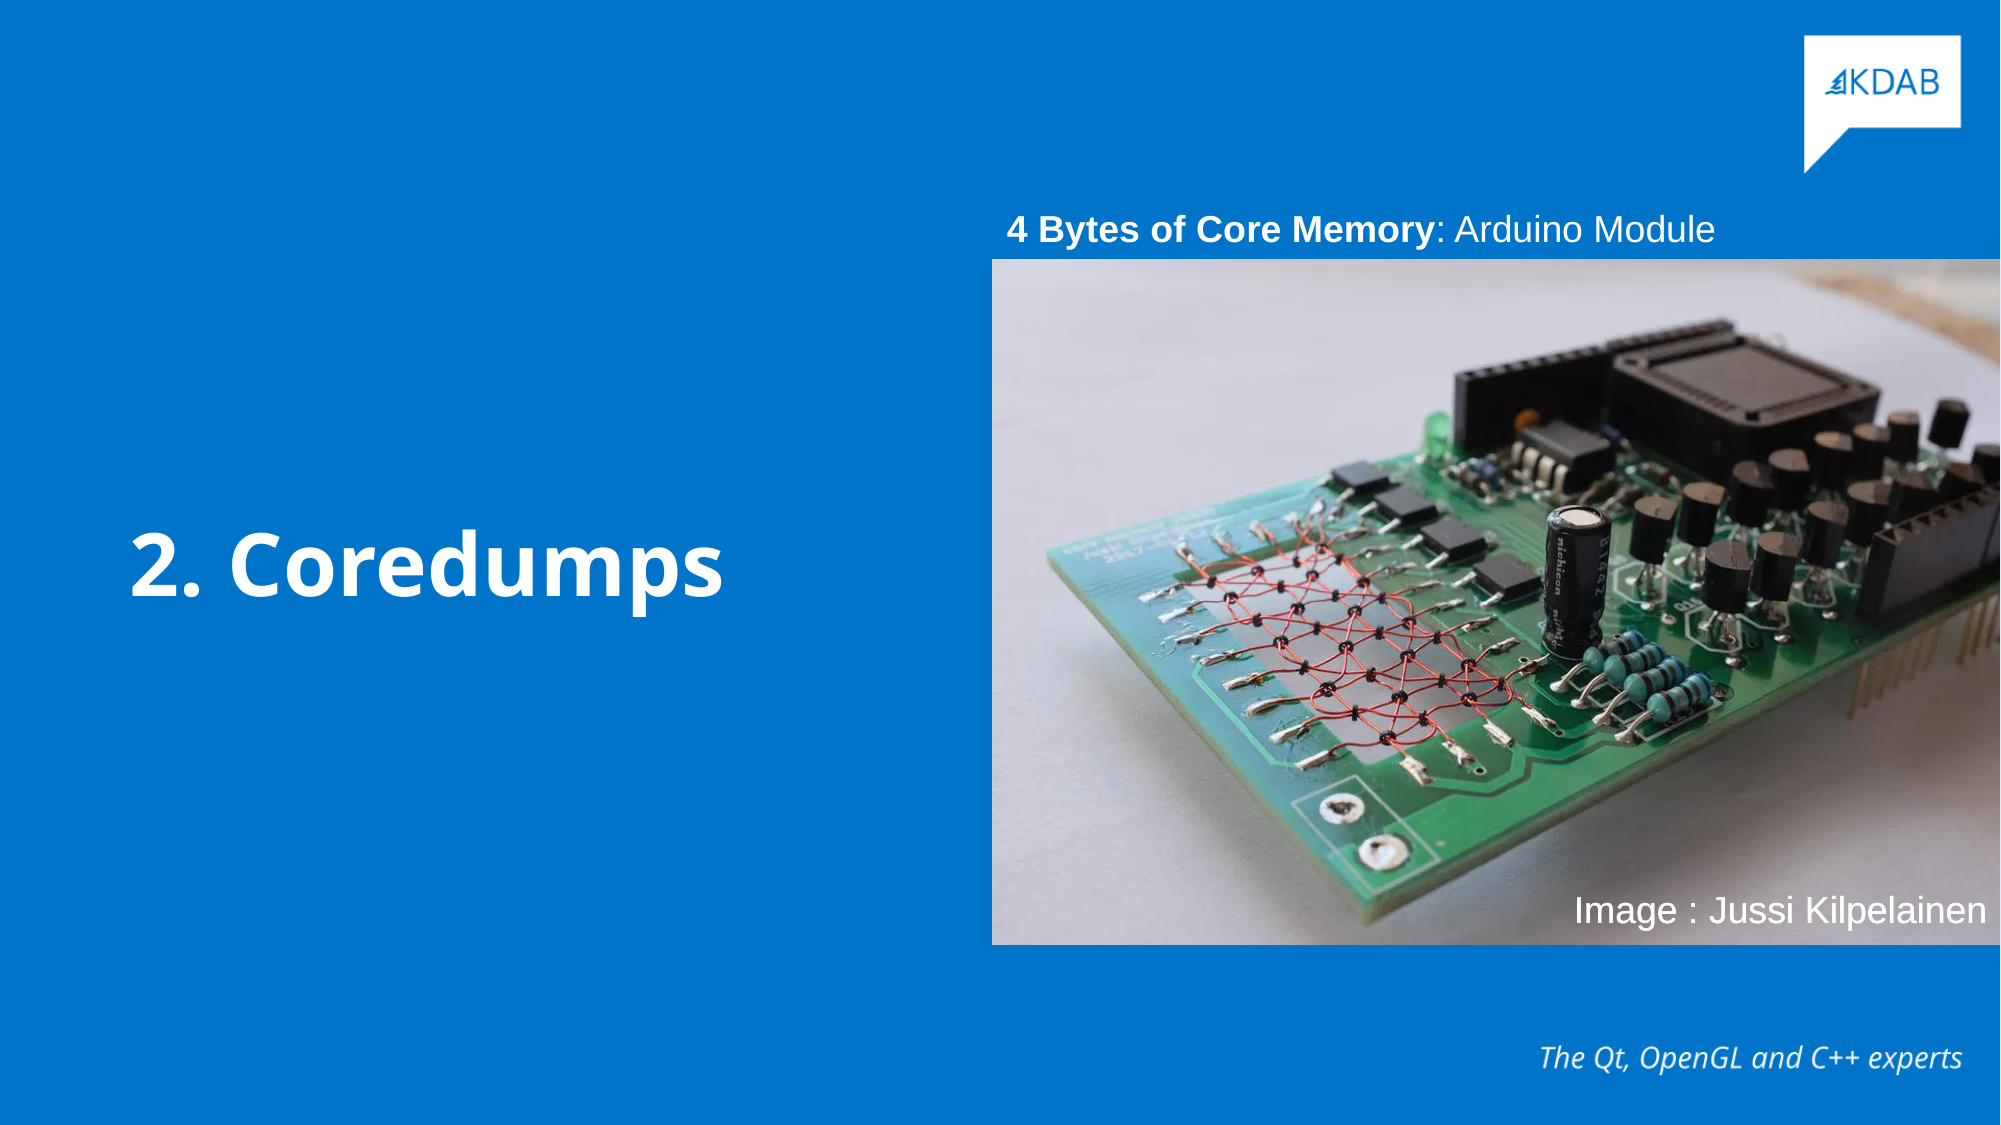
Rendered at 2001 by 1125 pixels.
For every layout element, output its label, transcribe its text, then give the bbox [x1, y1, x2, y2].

text_box 4 Bytes of Core Memory: Arduino Module [992, 200, 1808, 300]
picture [0, 0, 2001, 1125]
text_box Image : Jussi Kilpelainen [1559, 882, 2000, 939]
title 2. Coredumps [129, 324, 1871, 801]
